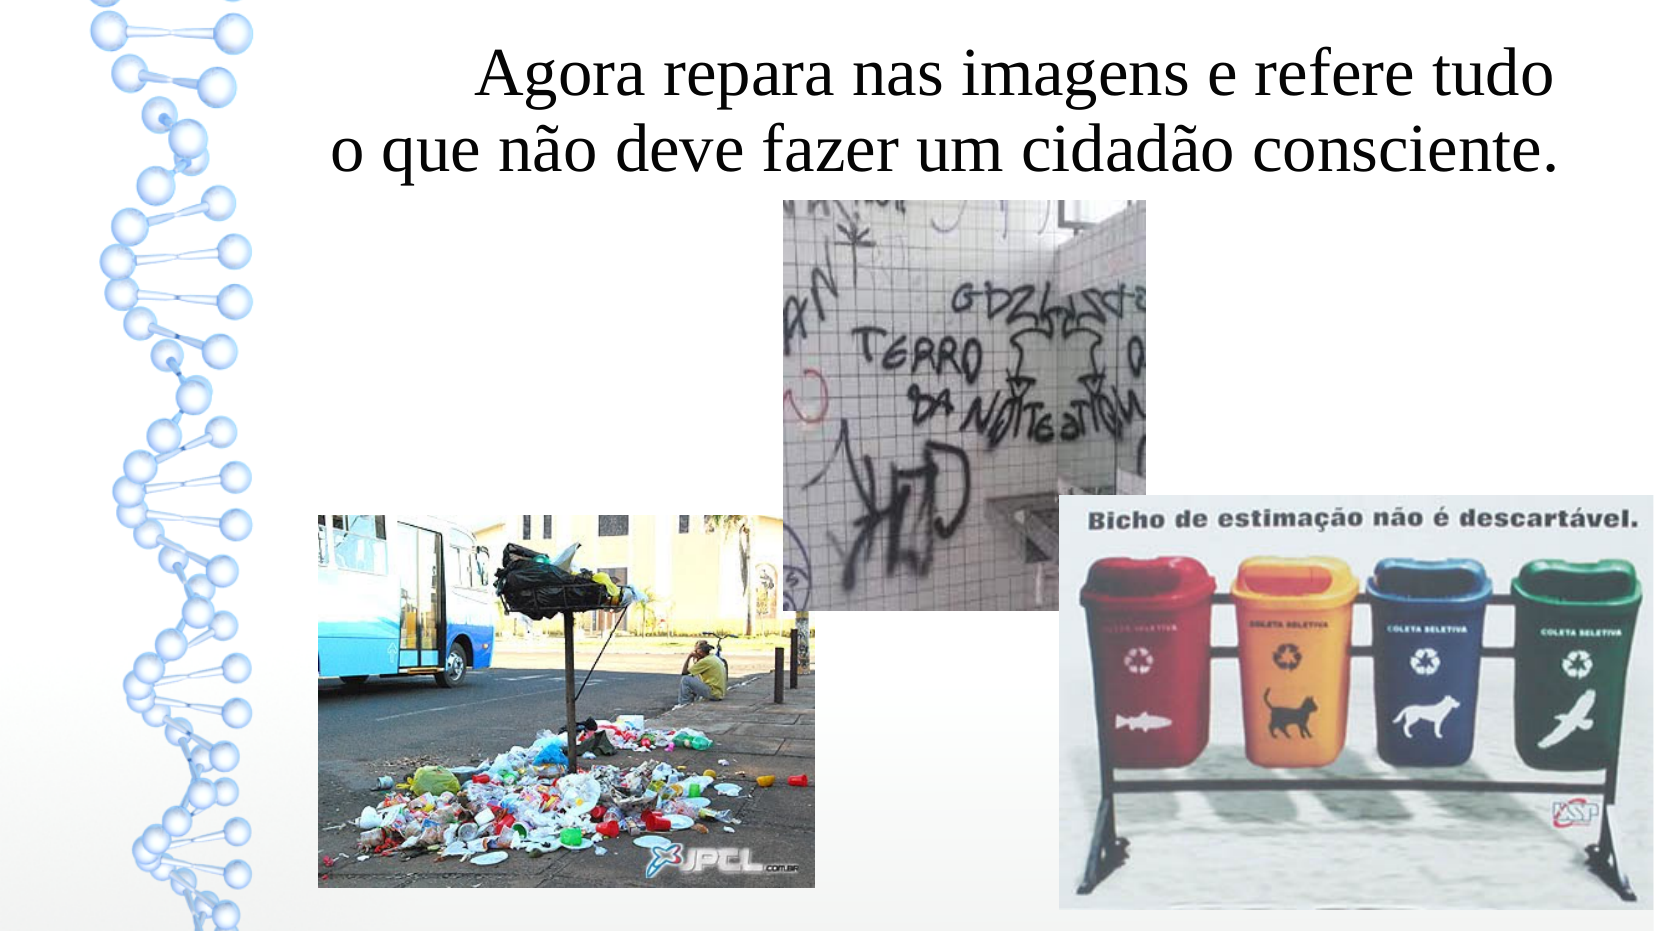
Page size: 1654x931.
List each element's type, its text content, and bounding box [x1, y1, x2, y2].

title Agora repara nas imagens e refere tudo o que não deve fazer um cidadão consciente. [177, 0, 1595, 225]
picture [0, 0, 1654, 931]
